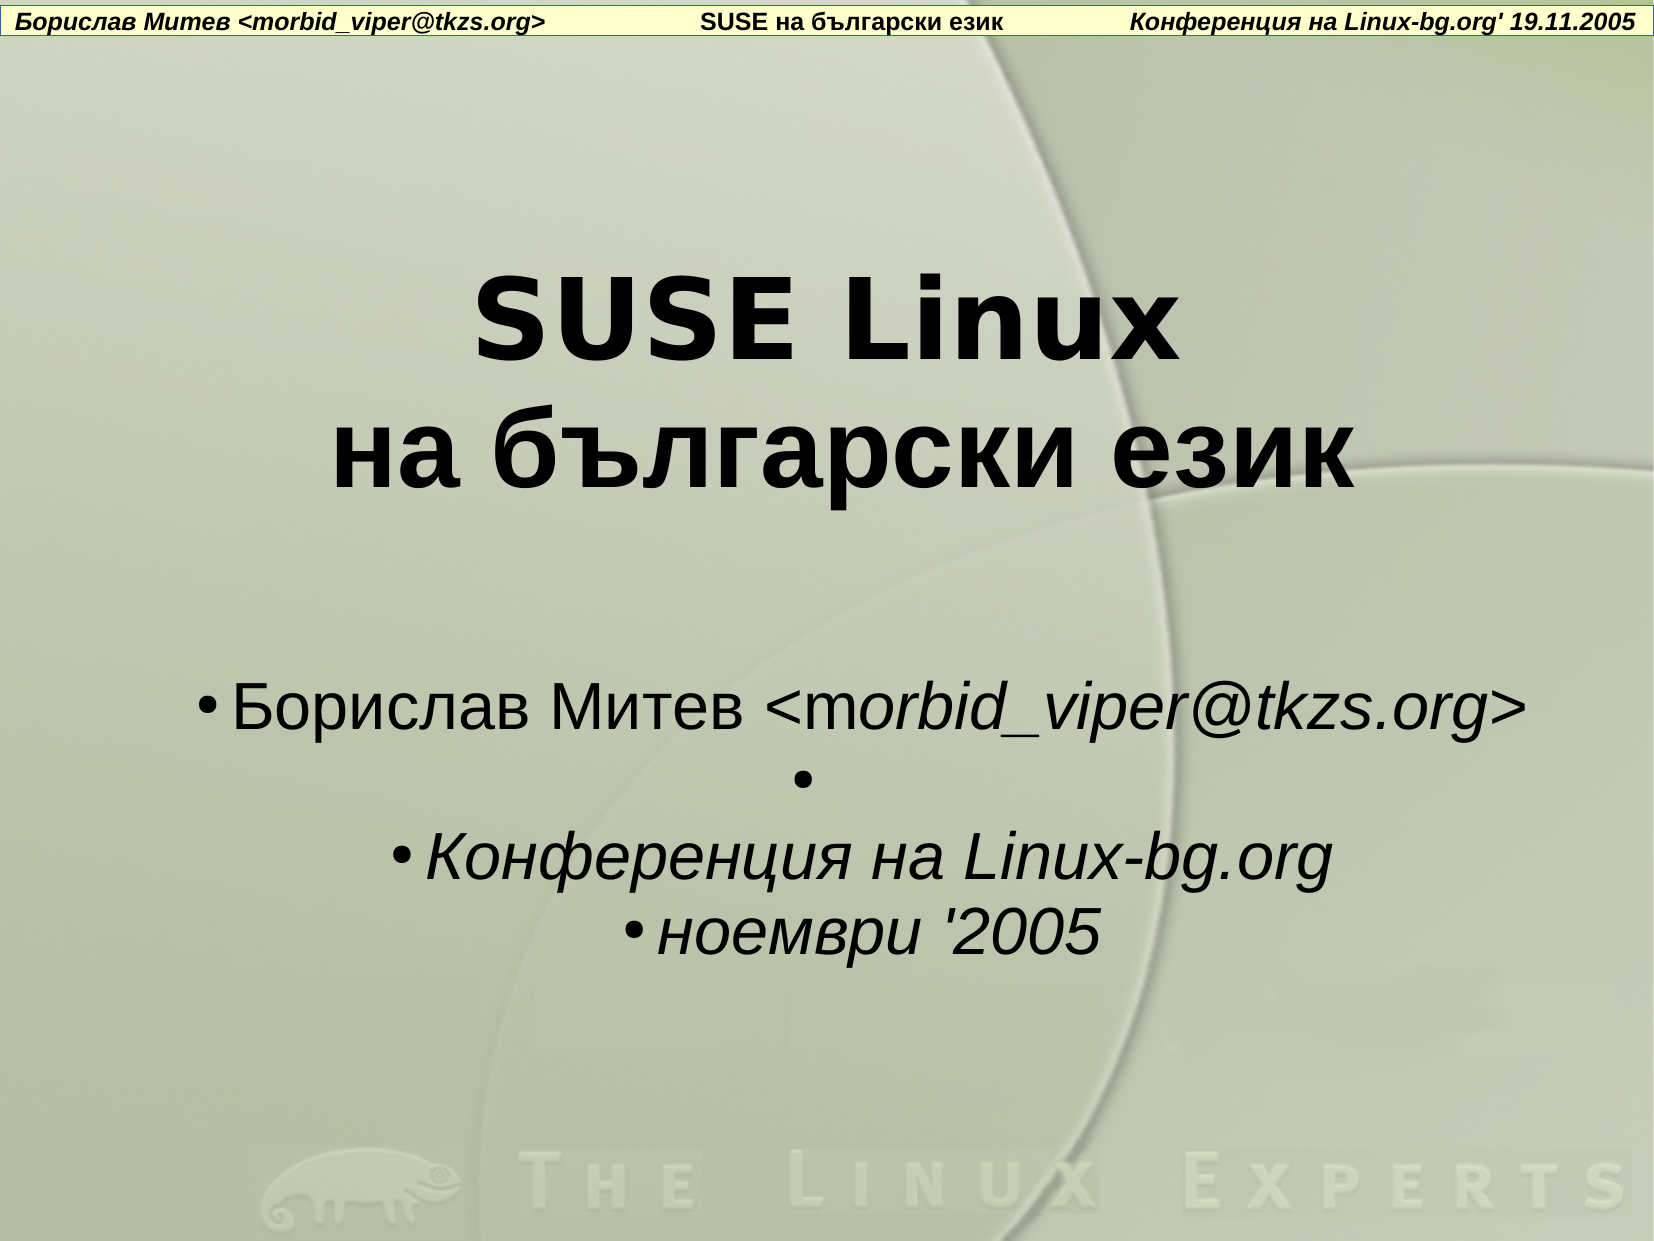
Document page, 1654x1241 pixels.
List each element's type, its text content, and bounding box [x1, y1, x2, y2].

subtitle Борислав Митев <morbid_viper@tkzs.org> Конференция на Linux-bg.org ноември '2005 [82, 536, 1571, 1102]
picture [0, 36, 1654, 1241]
picture [0, 0, 1654, 5]
title SUSE Linux на български език [82, 255, 1571, 512]
